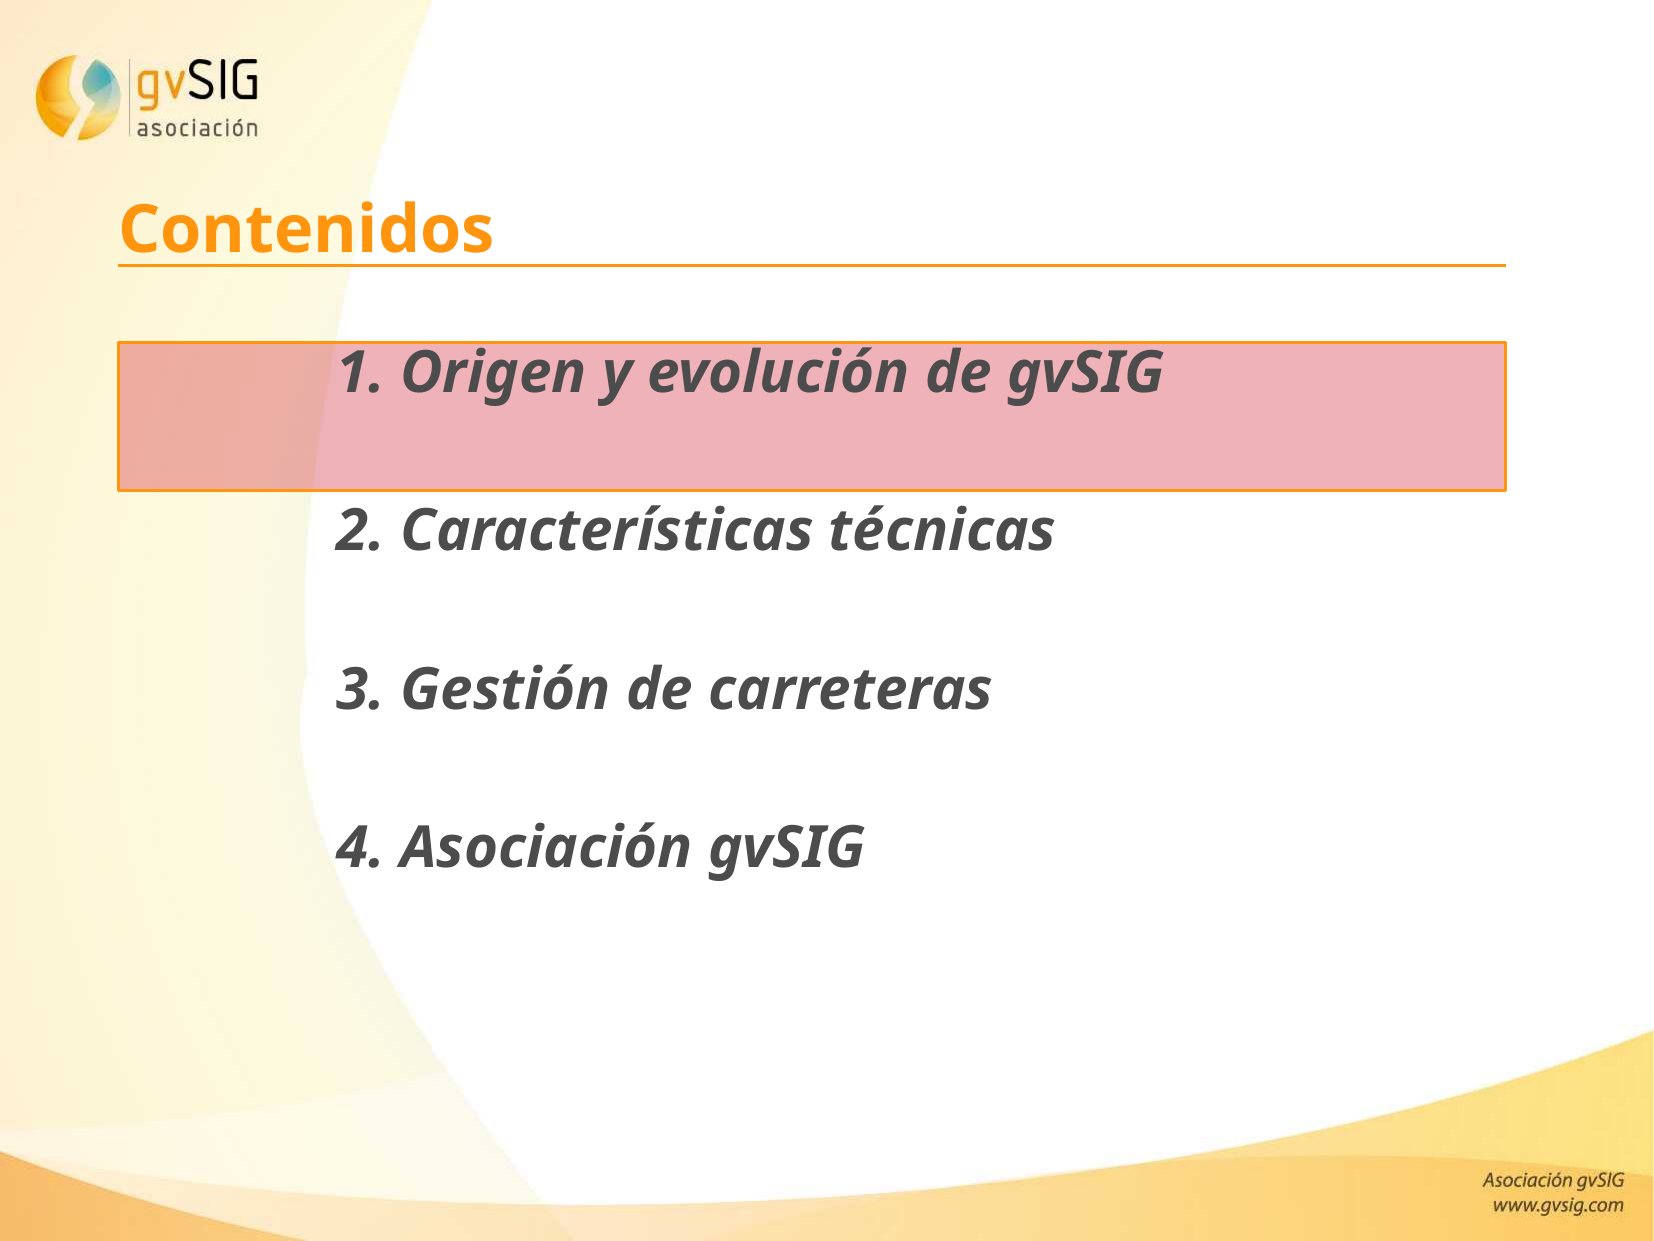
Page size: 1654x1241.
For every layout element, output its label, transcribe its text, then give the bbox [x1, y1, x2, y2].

picture [0, 0, 1654, 1241]
text_box [495, 367, 507, 381]
text_box [936, 367, 948, 381]
text_box [886, 367, 898, 381]
title Contenidos [118, 177, 1607, 276]
text_box [412, 357, 432, 381]
text_box [971, 366, 982, 374]
text_box [531, 366, 542, 374]
text_box [851, 367, 863, 381]
text_box [719, 367, 731, 381]
title 1. Origen y evolución de gvSIG 2. Características técnicas 3. Gestión de carreteras 4. Asociación gvSIG [336, 381, 1300, 992]
text_box [118, 342, 1506, 491]
text_box [1018, 367, 1030, 381]
text_box [563, 367, 575, 381]
text_box [659, 366, 670, 374]
